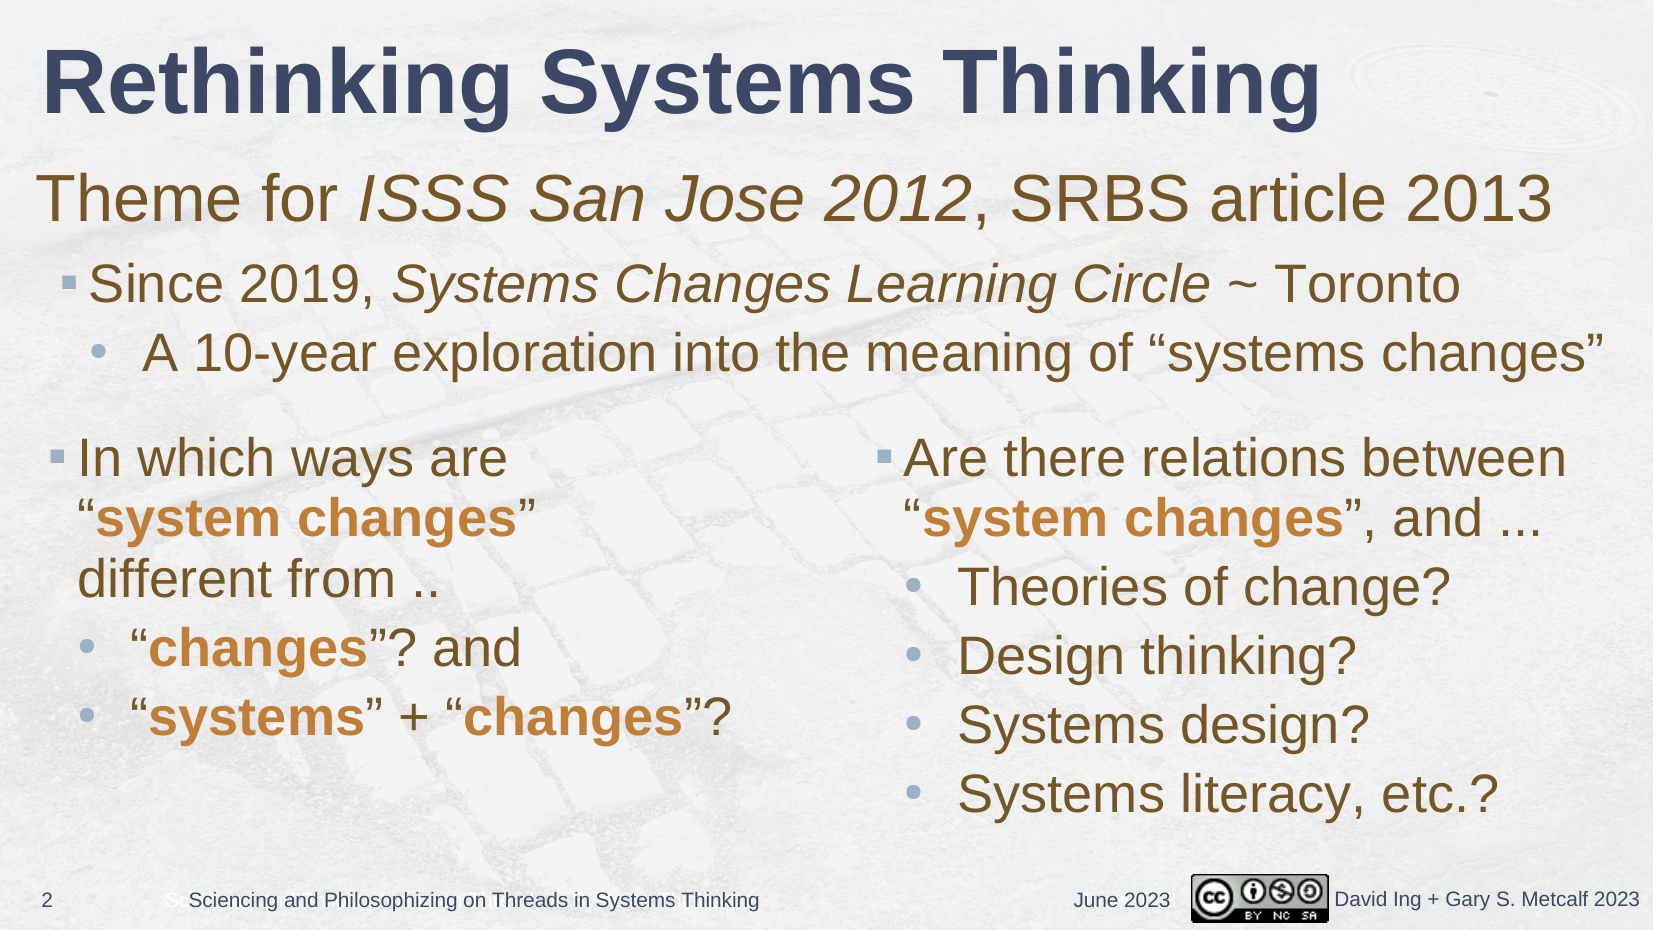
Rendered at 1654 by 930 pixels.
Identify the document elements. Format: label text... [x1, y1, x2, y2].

picture [0, 0, 1653, 930]
title Rethinking Systems Thinking [41, 30, 1612, 134]
list Theme for ISSS San Jose 2012, SRBS article 2013 Since 2019, Systems Changes Learning Circle ~ Toronto A 10-year exploration into the meaning of “systems changes” [35, 161, 1613, 384]
list Are there relations between “system changes”, and ... Theories of change? Design thinking? Systems design? Systems literacy, etc.? [850, 427, 1601, 825]
list In which ways are “system changes” different from .. “changes”? and “systems” + “changes”? [24, 427, 774, 808]
